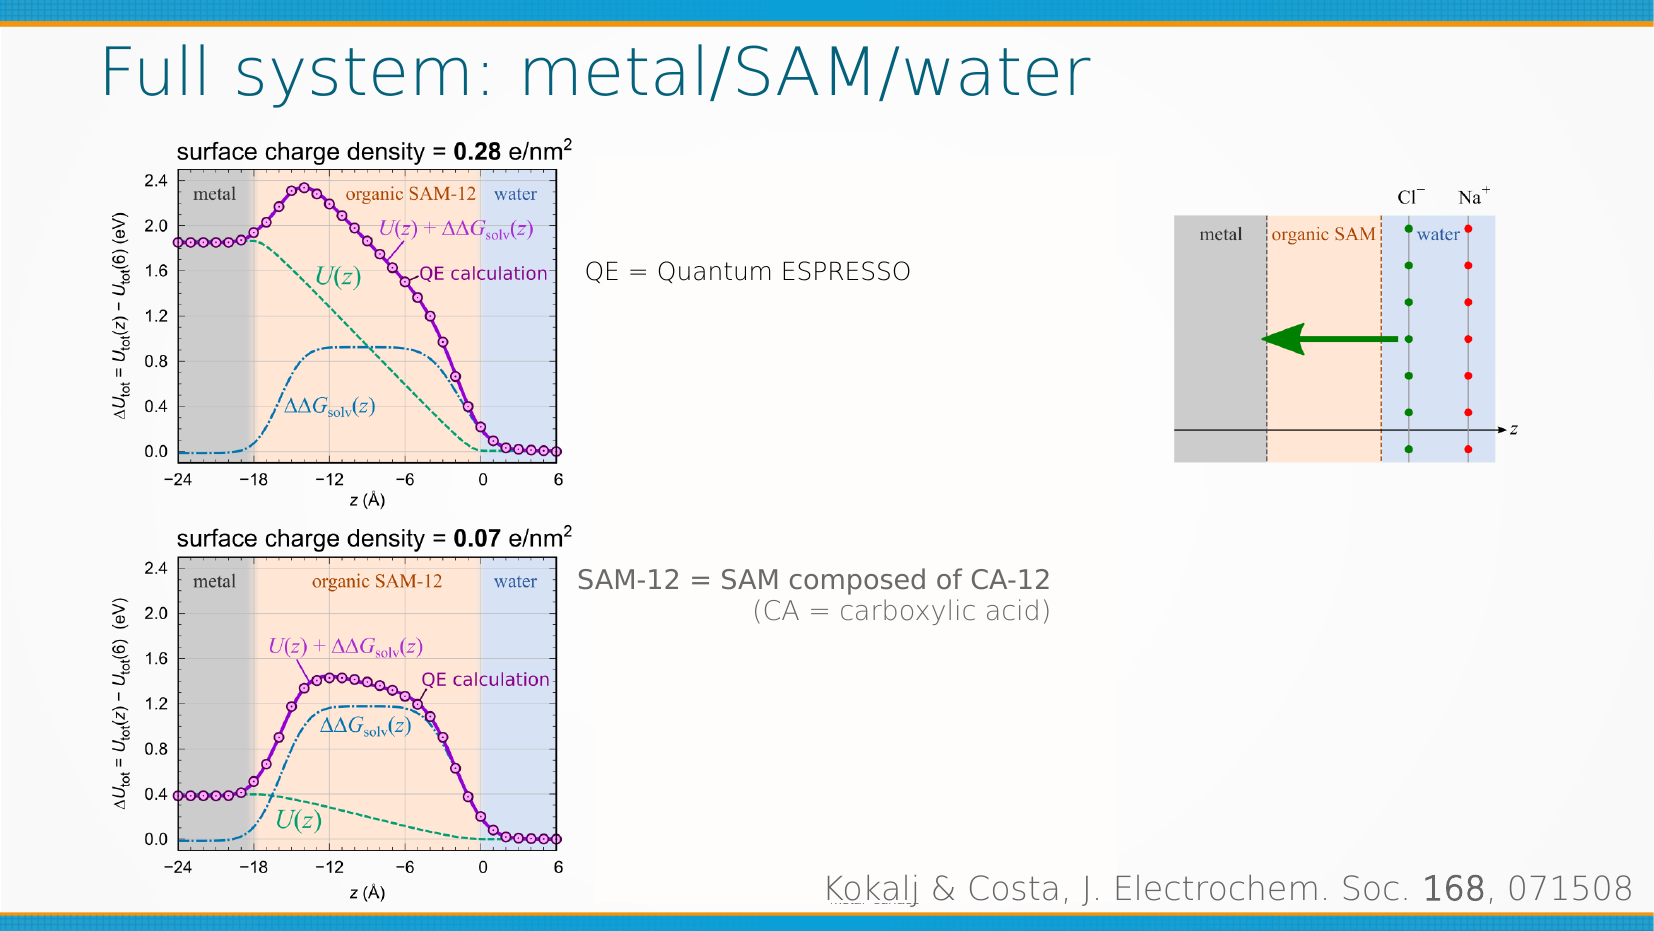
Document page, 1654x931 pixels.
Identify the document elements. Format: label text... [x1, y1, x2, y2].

text_box Kokalj & Costa, J. Electrochem. Soc. 168, 071508 [432, 817, 1641, 931]
text_box [593, 155, 1118, 817]
picture [1109, 0, 1654, 931]
text_box Full system: metal/SAM/water [92, 0, 1109, 156]
text_box SAM-12 = SAM composed of CA-12 (CA = carboxylic acid) [571, 558, 1058, 633]
picture [0, 0, 593, 931]
text_box QE = Quantum ESPRESSO [578, 251, 919, 293]
